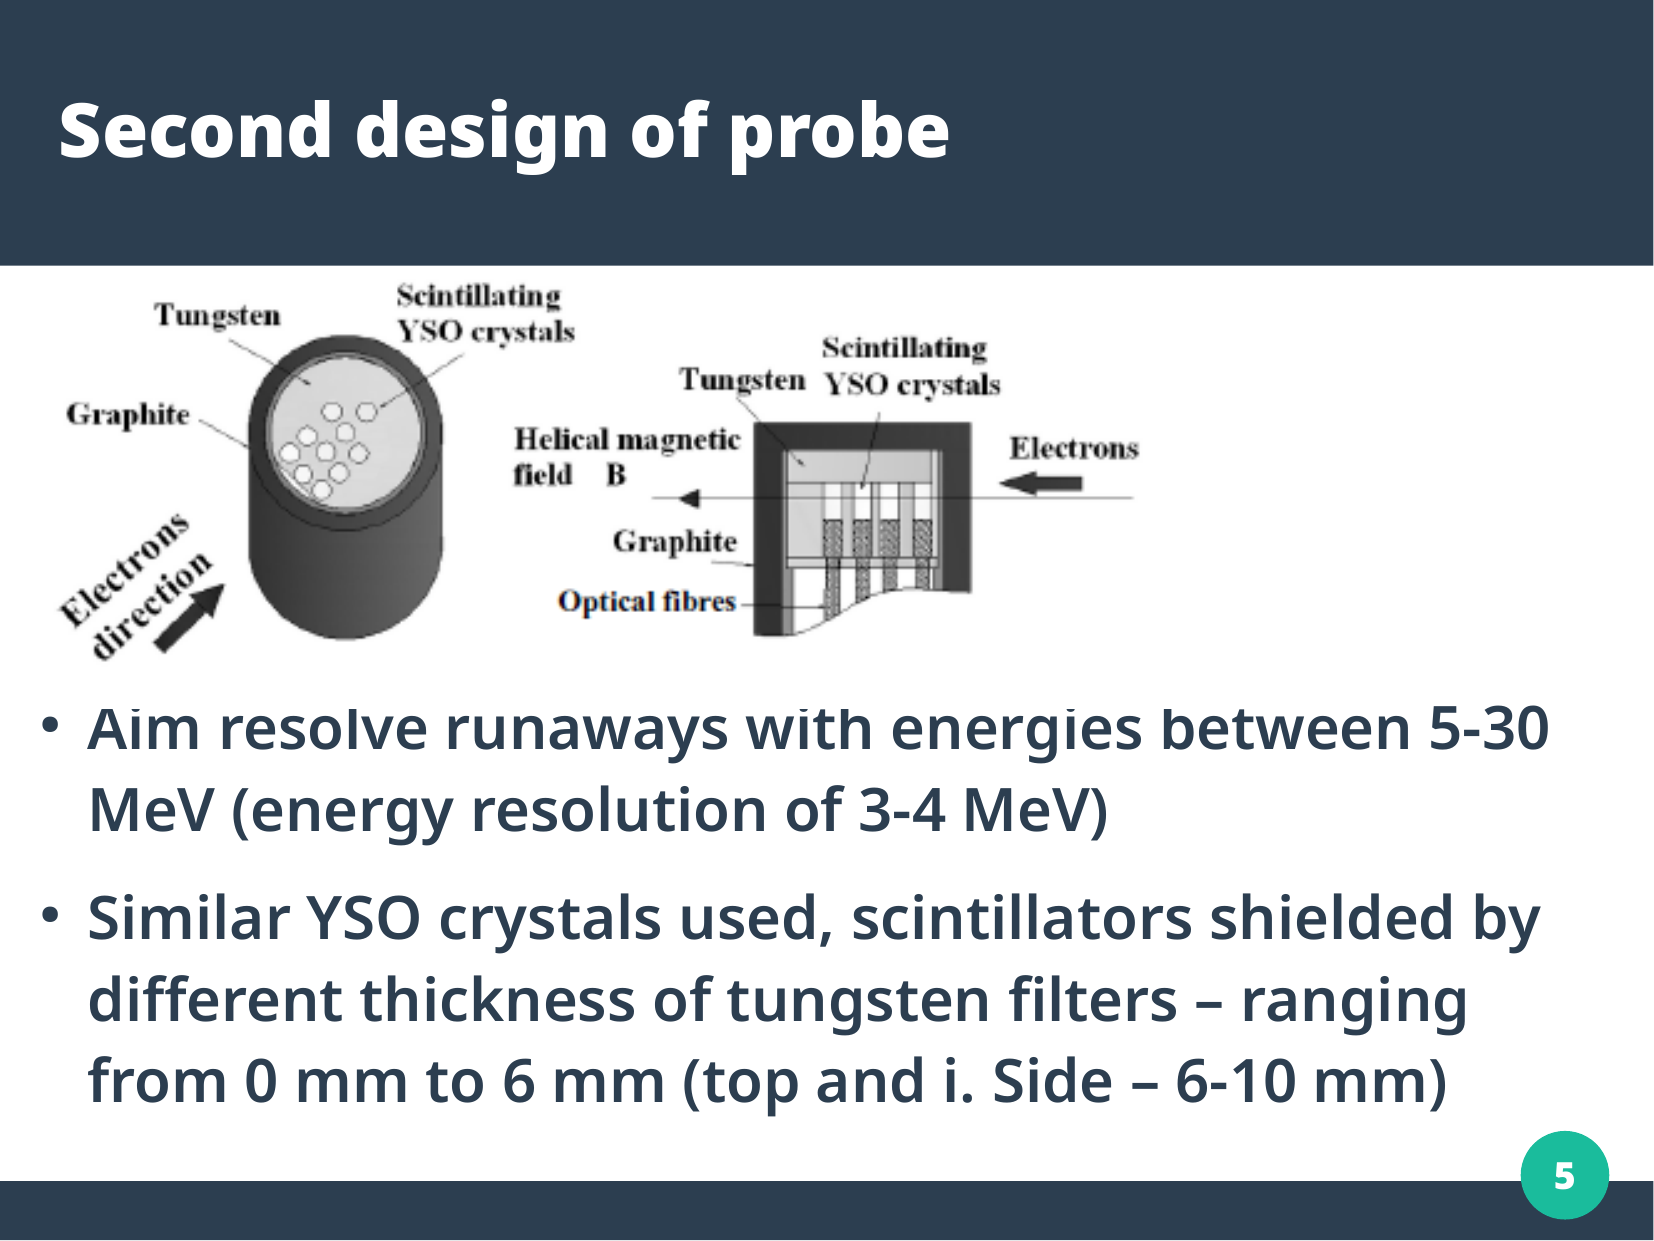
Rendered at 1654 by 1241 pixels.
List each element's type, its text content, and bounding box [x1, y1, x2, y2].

list Aim resolve runaways with energies between 5-30 MeV (energy resolution of 3-4 MeV) Similar YSO crystals used, scintillators shielded by different thickness of tungsten filters – ranging from 0 mm to 6 mm (top and i. Side – 6-10 mm) [23, 685, 1560, 1158]
picture [3, 271, 1182, 709]
title Second design of probe [59, 49, 1595, 207]
